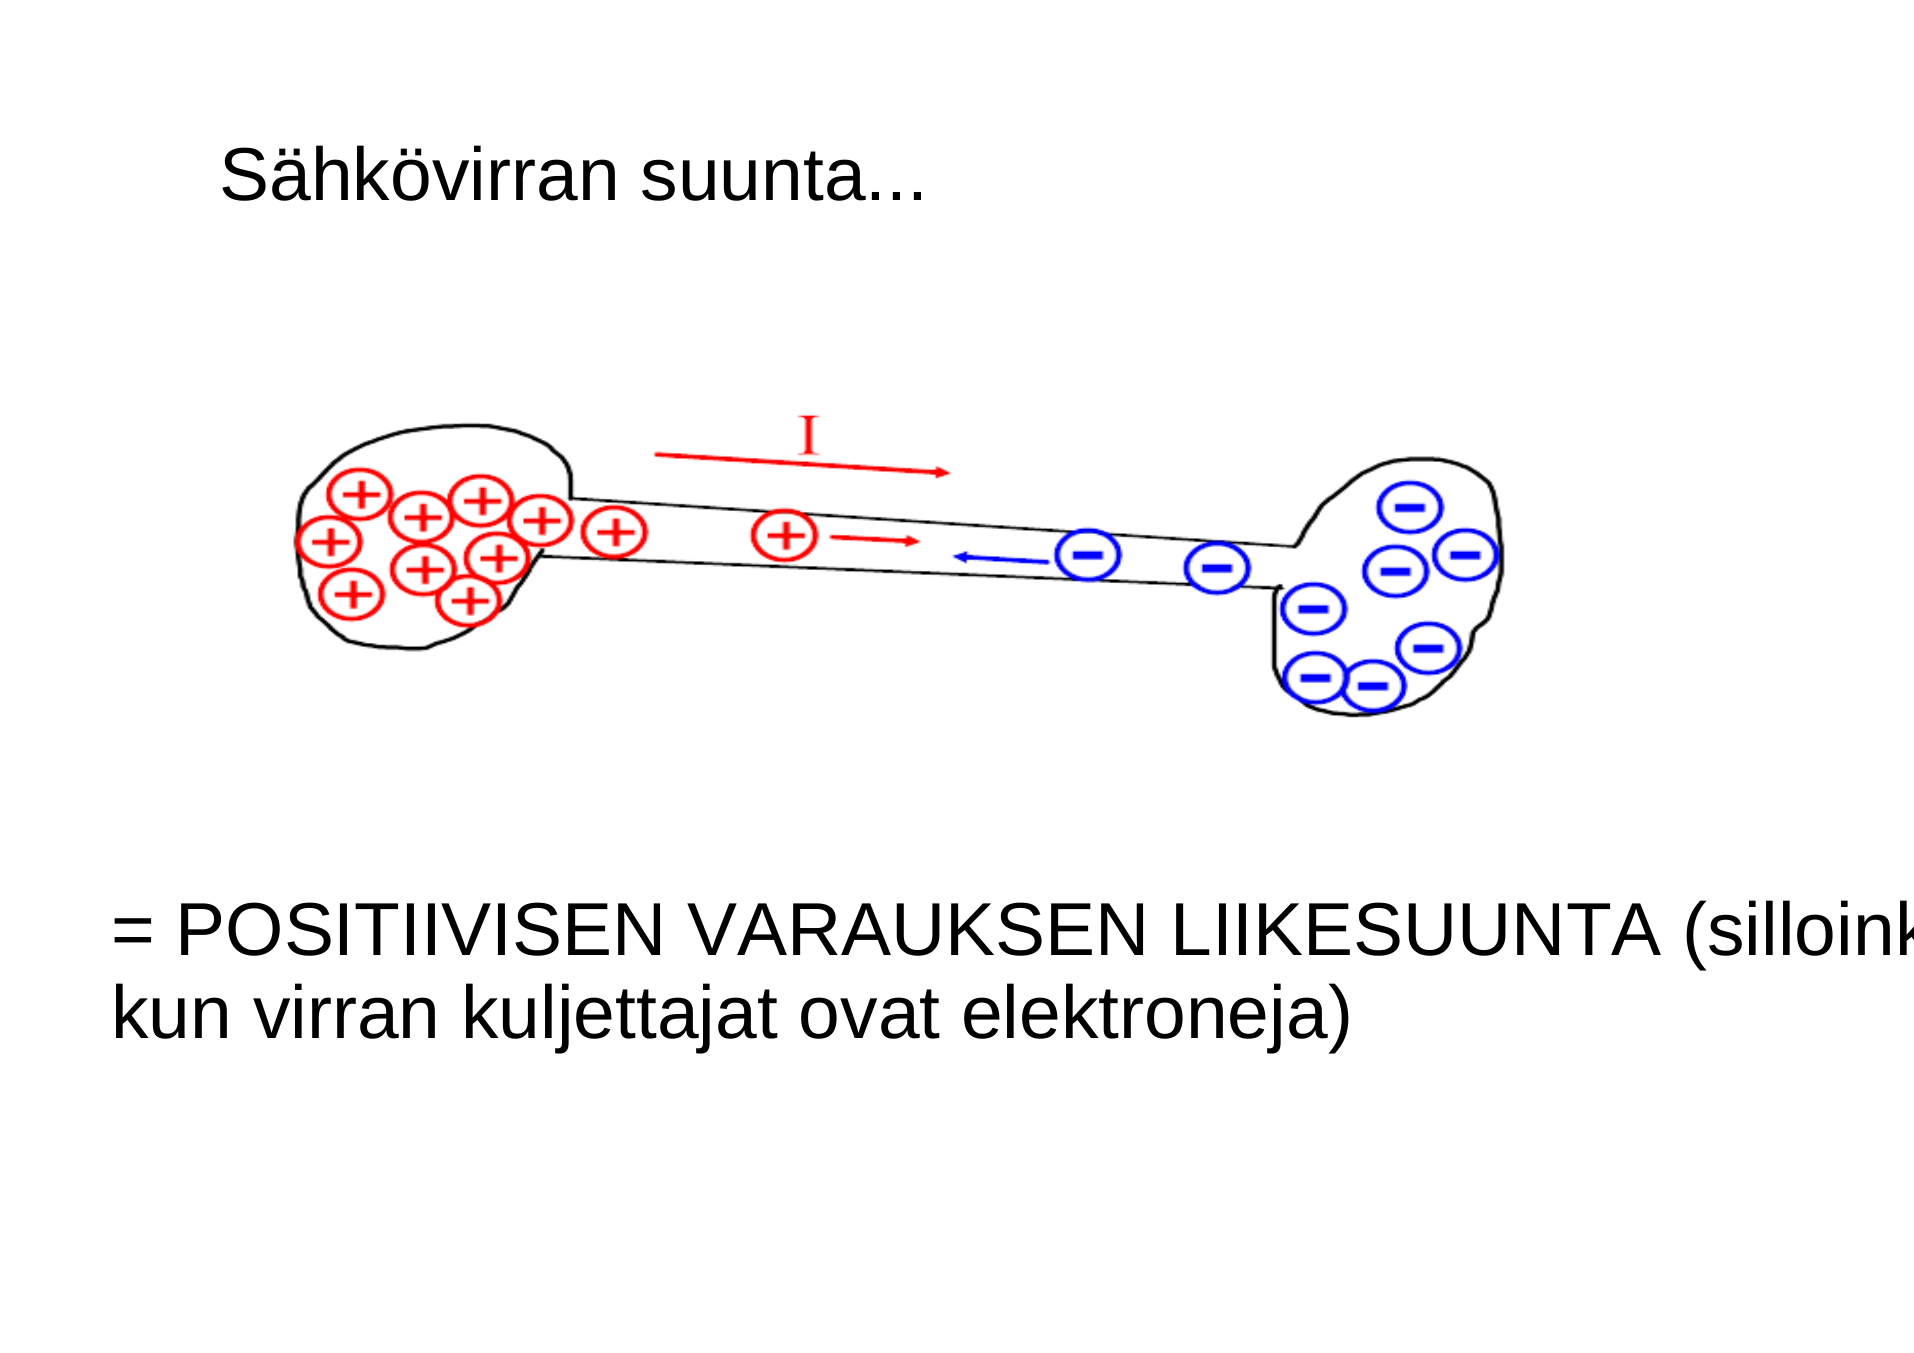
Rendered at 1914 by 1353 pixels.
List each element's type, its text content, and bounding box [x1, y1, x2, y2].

picture [163, 362, 1642, 773]
text_box Sähkövirran suunta... [204, 121, 1660, 413]
text_box = POSITIIVISEN VARAUKSEN LIIKESUUNTA (silloinkin, kun virran kuljettajat ovat elektroneja) [96, 875, 1914, 1076]
